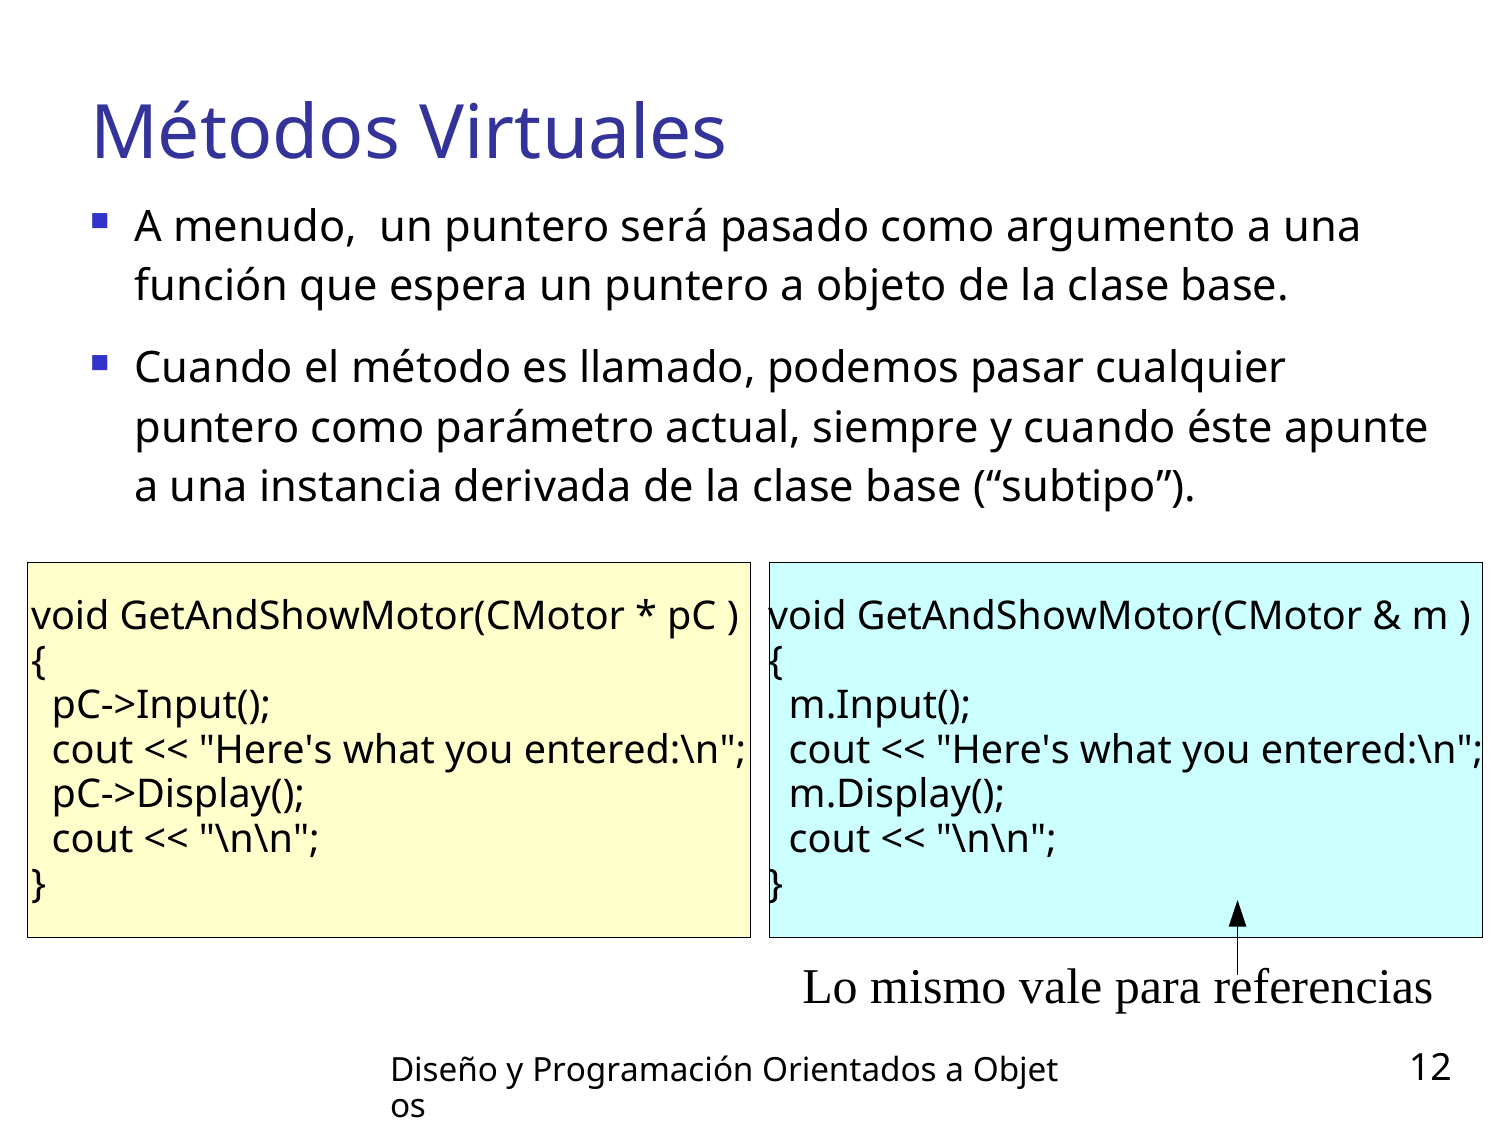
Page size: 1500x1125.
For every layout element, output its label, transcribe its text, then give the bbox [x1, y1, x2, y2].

title Métodos Virtuales [75, 10, 1466, 188]
list A menudo, un puntero será pasado como argumento a una función que espera un puntero a objeto de la clase base. Cuando el método es llamado, podemos pasar cualquier puntero como parámetro actual, siempre y cuando éste apunte a una instancia derivada de la clase base (“subtipo”). [75, 187, 1462, 526]
text_box Lo mismo vale para referencias [787, 951, 1463, 1027]
text_box void GetAndShowMotor(CMotor & m )‏ { m.Input(); cout << "Here's what you entered:\n"; m.Display(); cout << "\n\n"; } [769, 562, 1483, 938]
text_box void GetAndShowMotor(CMotor * pC )‏ { pC->Input(); cout << "Here's what you entered:\n"; pC->Display(); cout << "\n\n"; } [27, 562, 751, 938]
